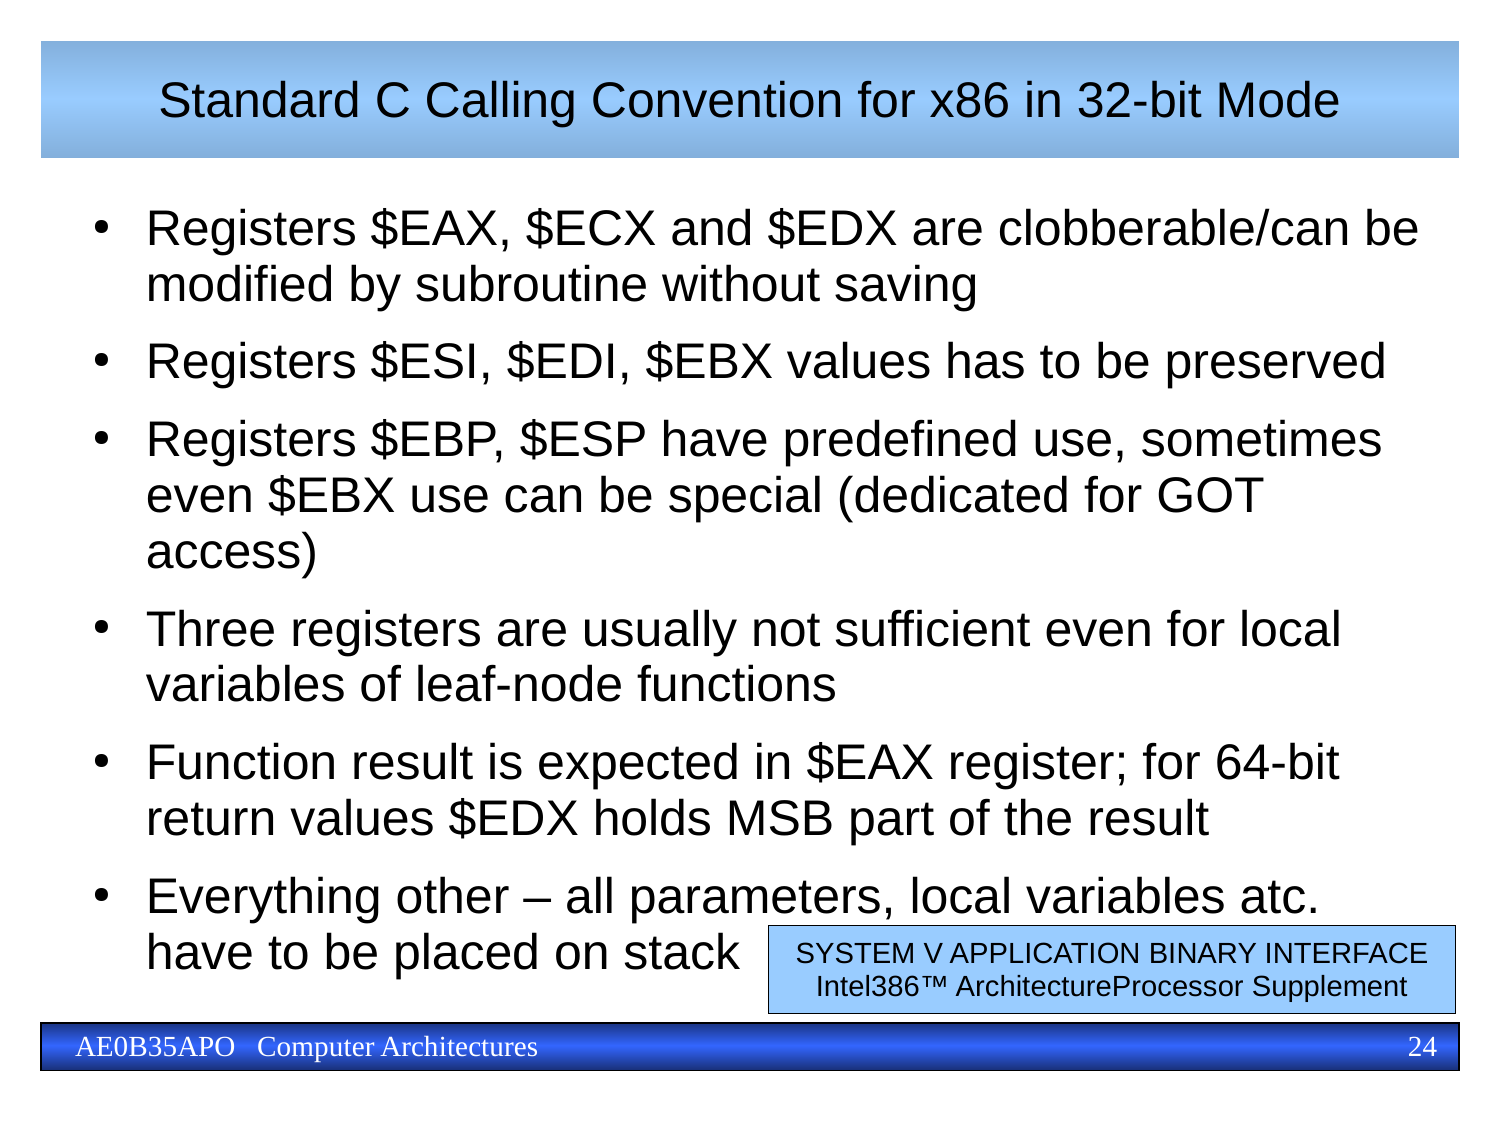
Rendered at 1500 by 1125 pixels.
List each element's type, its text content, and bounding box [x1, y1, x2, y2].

text_box SYSTEM V APPLICATION BINARY INTERFACE Intel386™ ArchitectureProcessor Supplement [768, 925, 1456, 1014]
title Standard C Calling Convention for x86 in 32-bit Mode [41, 41, 1459, 158]
list Registers $EAX, $ECX and $EDX are clobberable/can be modified by subroutine without saving Registers $ESI, $EDI, $EBX values has to be preserved Registers $EBP, $ESP have predefined use, sometimes even $EBX use can be special (dedicated for GOT access) Three registers are usually not sufficient even for local variables of leaf-node functions Function result is expected in $EAX register; for 64-bit return values $EDX holds MSB part of the result Everything other – all parameters, local variables atc. have to be placed on stack [75, 199, 1425, 1000]
